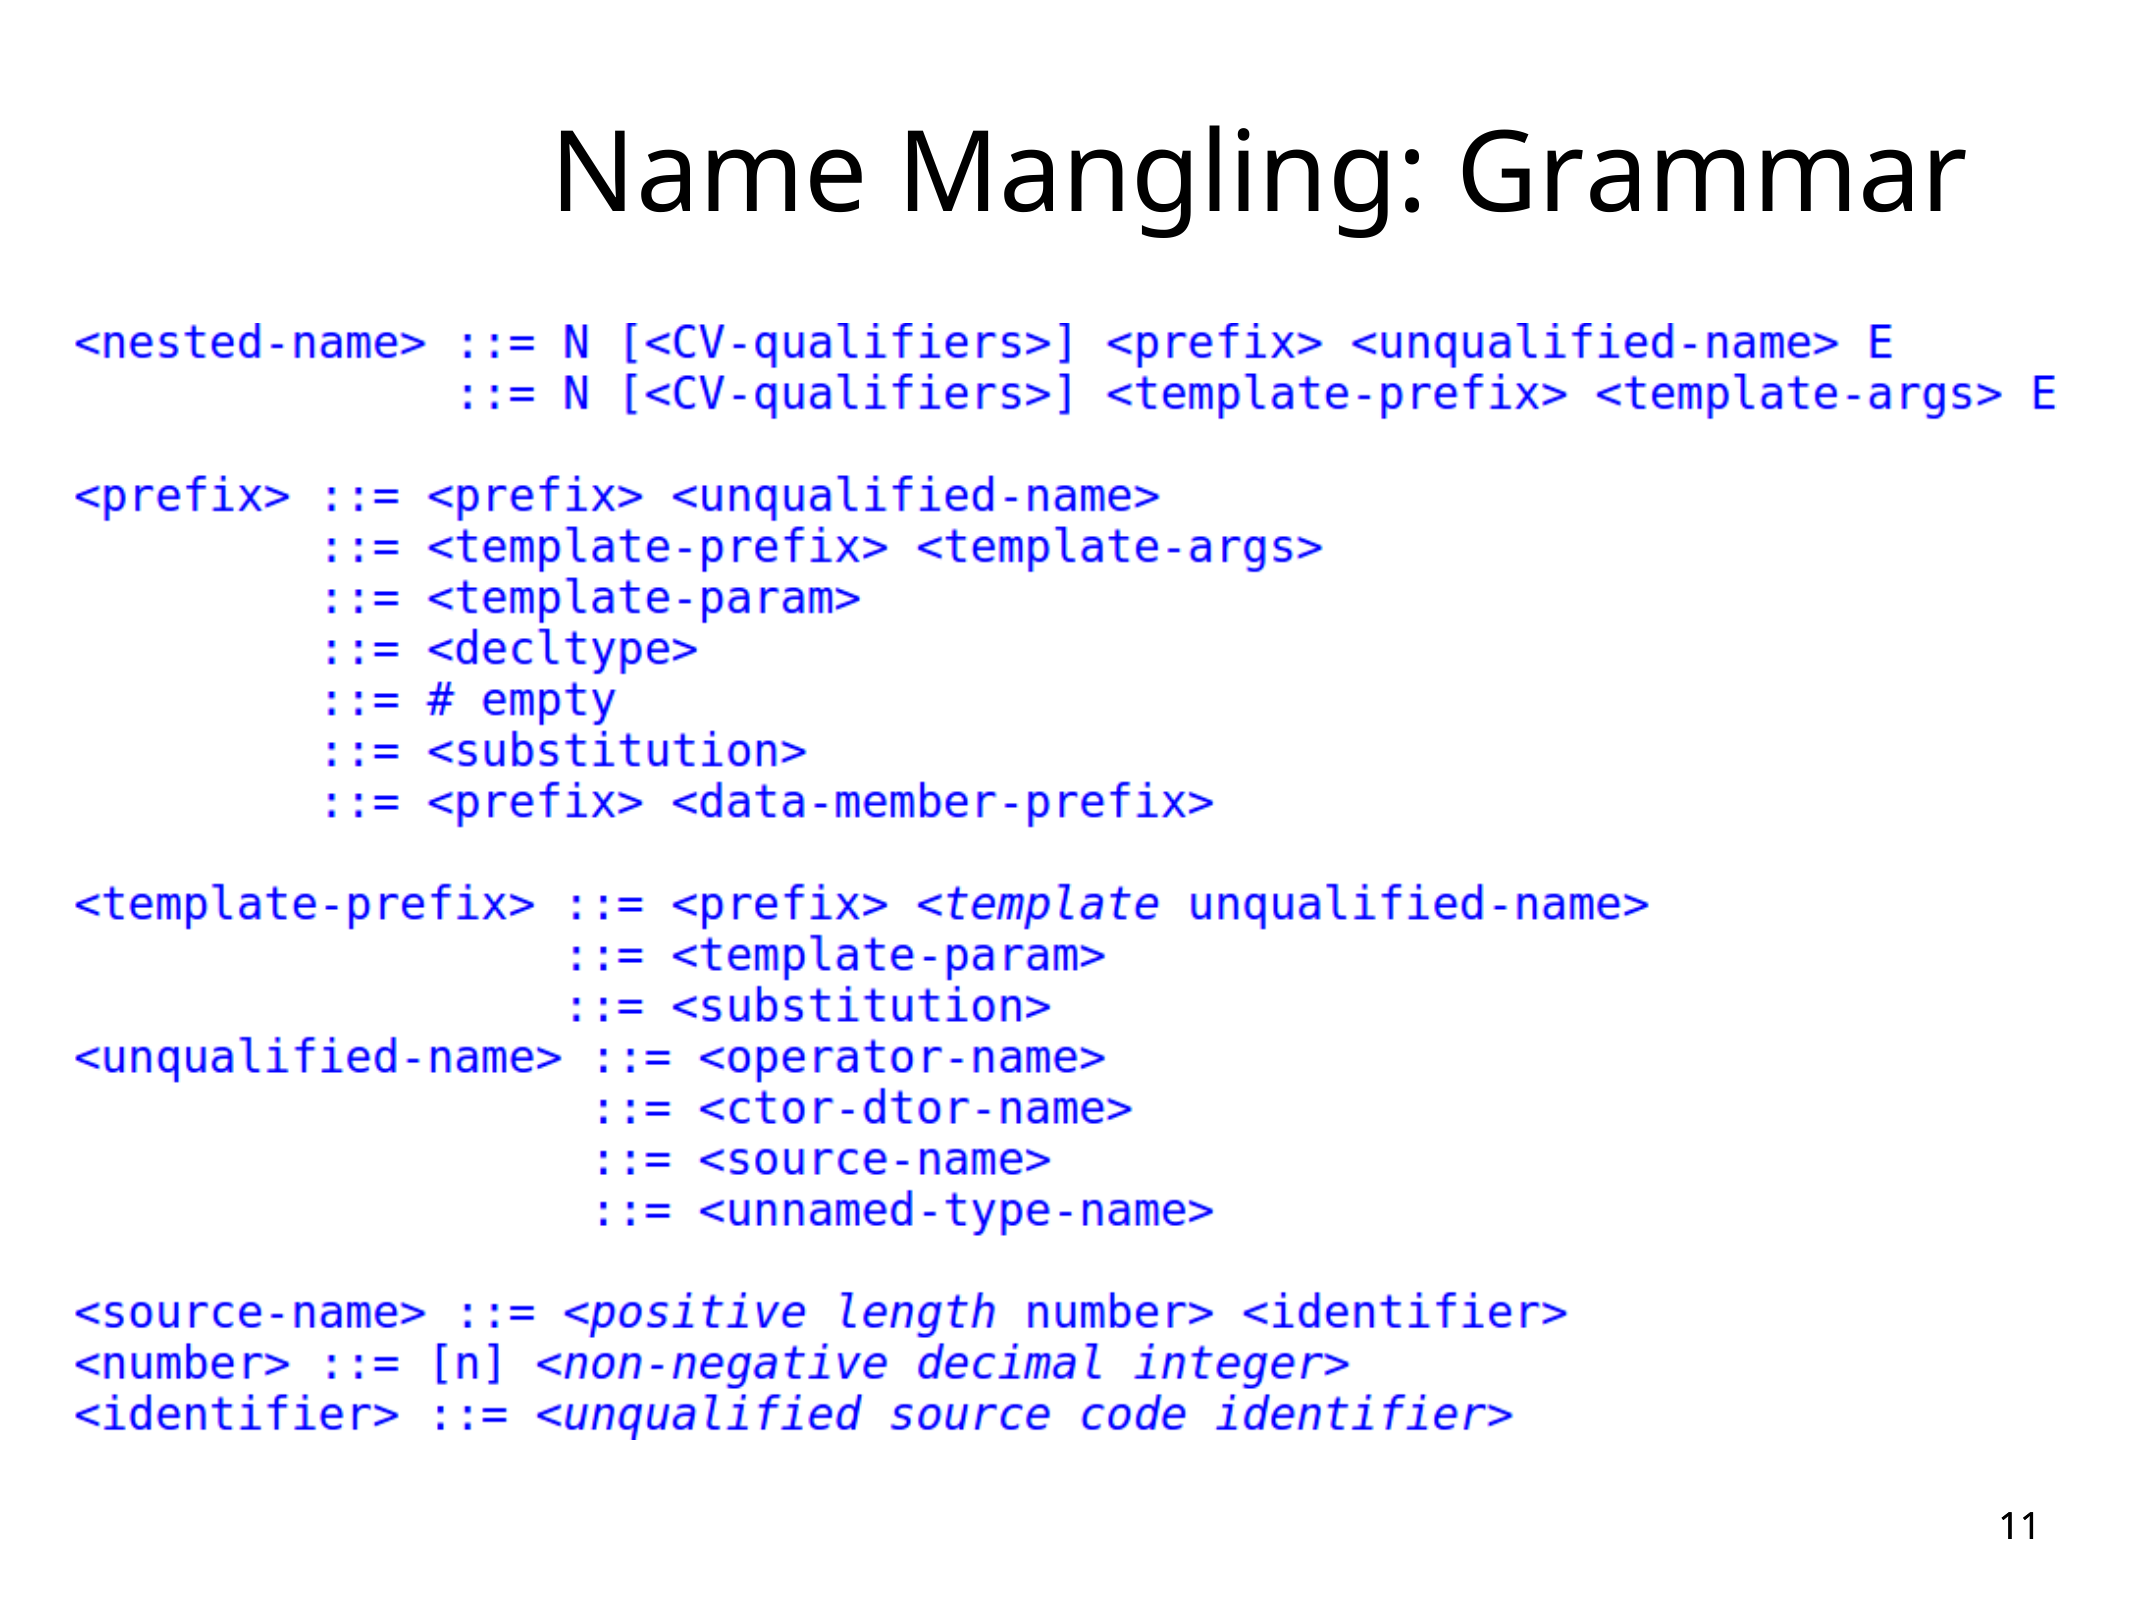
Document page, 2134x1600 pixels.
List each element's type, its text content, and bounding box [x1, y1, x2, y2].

picture [75, 323, 2057, 1441]
title Name Mangling: Grammar [156, 72, 1978, 261]
text_box <number> [1985, 1493, 2055, 1557]
